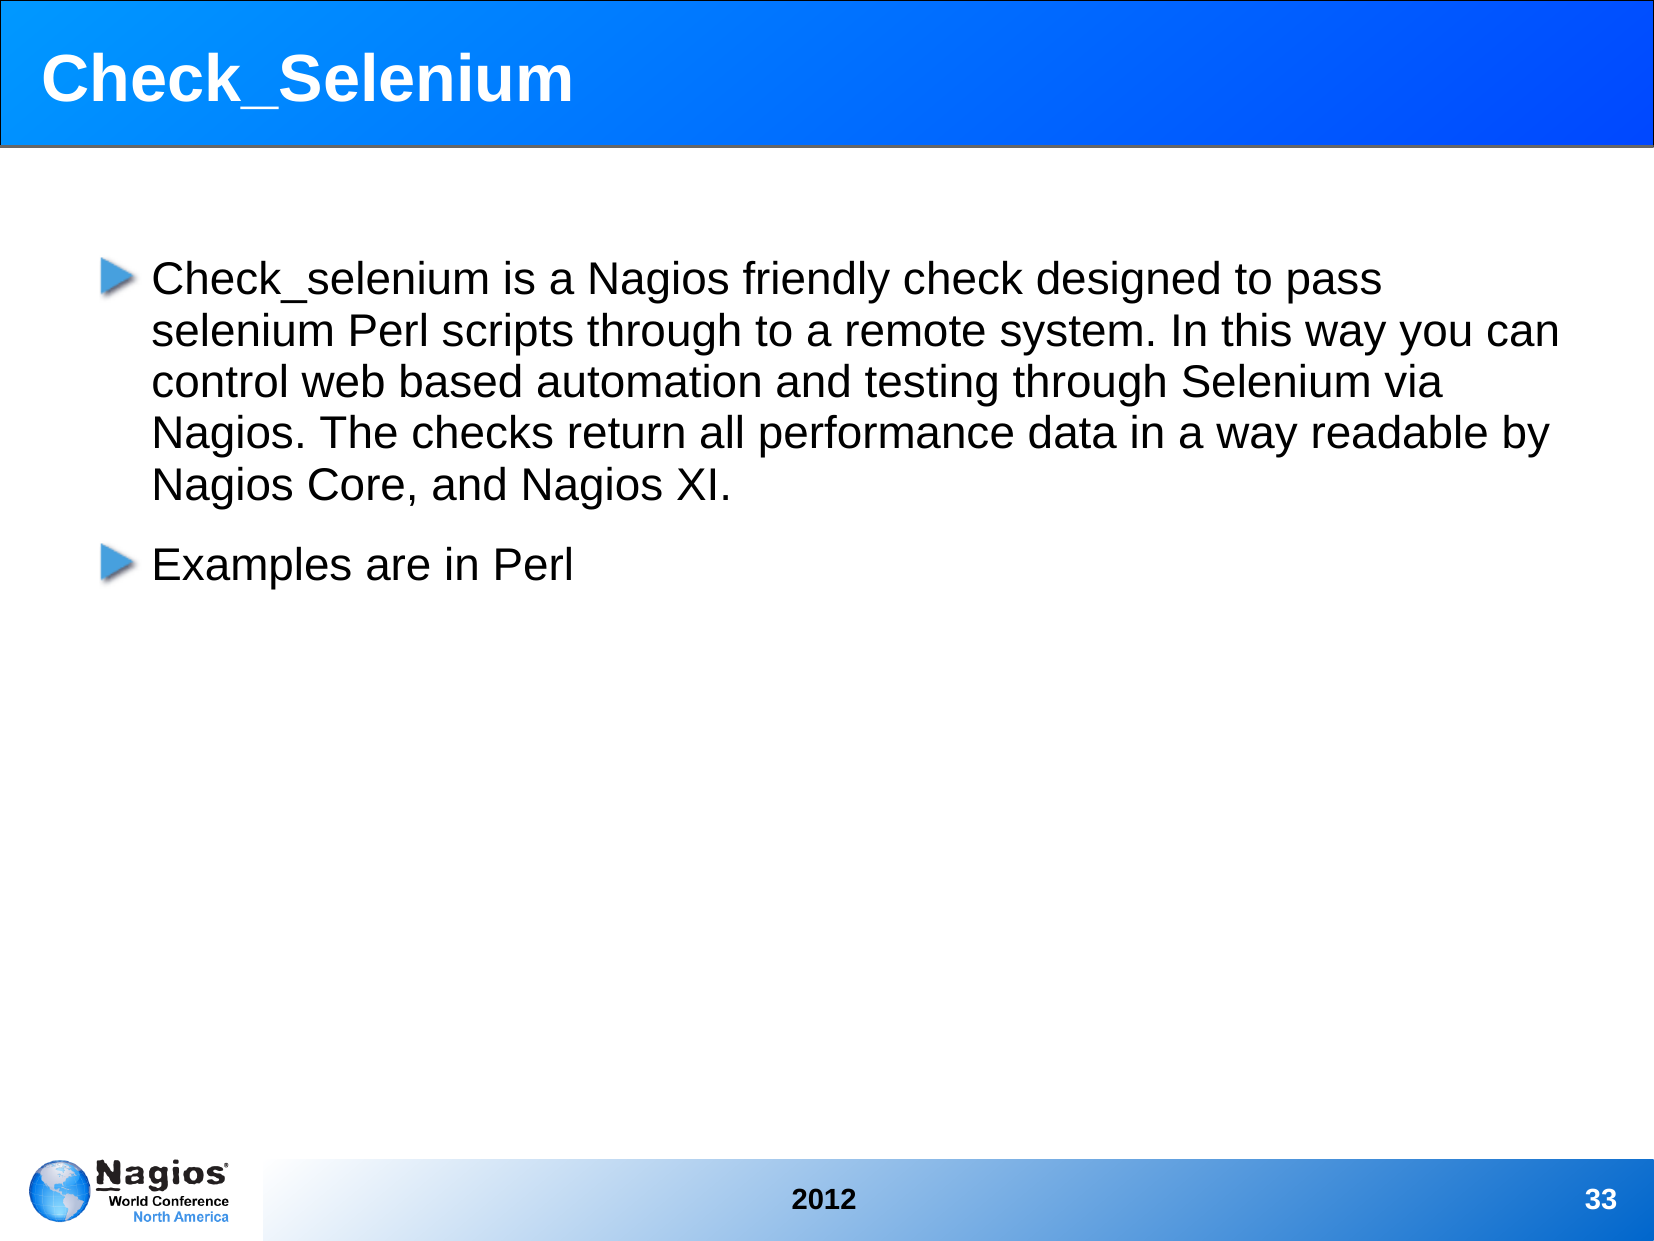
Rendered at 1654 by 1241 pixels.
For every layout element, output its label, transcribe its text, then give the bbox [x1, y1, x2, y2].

list Check_selenium is a Nagios friendly check designed to pass selenium Perl scripts through to a remote system. In this way you can control web based automation and testing through Selenium via Nagios. The checks return all performance data in a way readable by Nagios Core, and Nagios XI. Examples are in Perl [80, 253, 1569, 692]
picture [29, 1159, 229, 1235]
title Check_Selenium [41, 0, 1248, 211]
